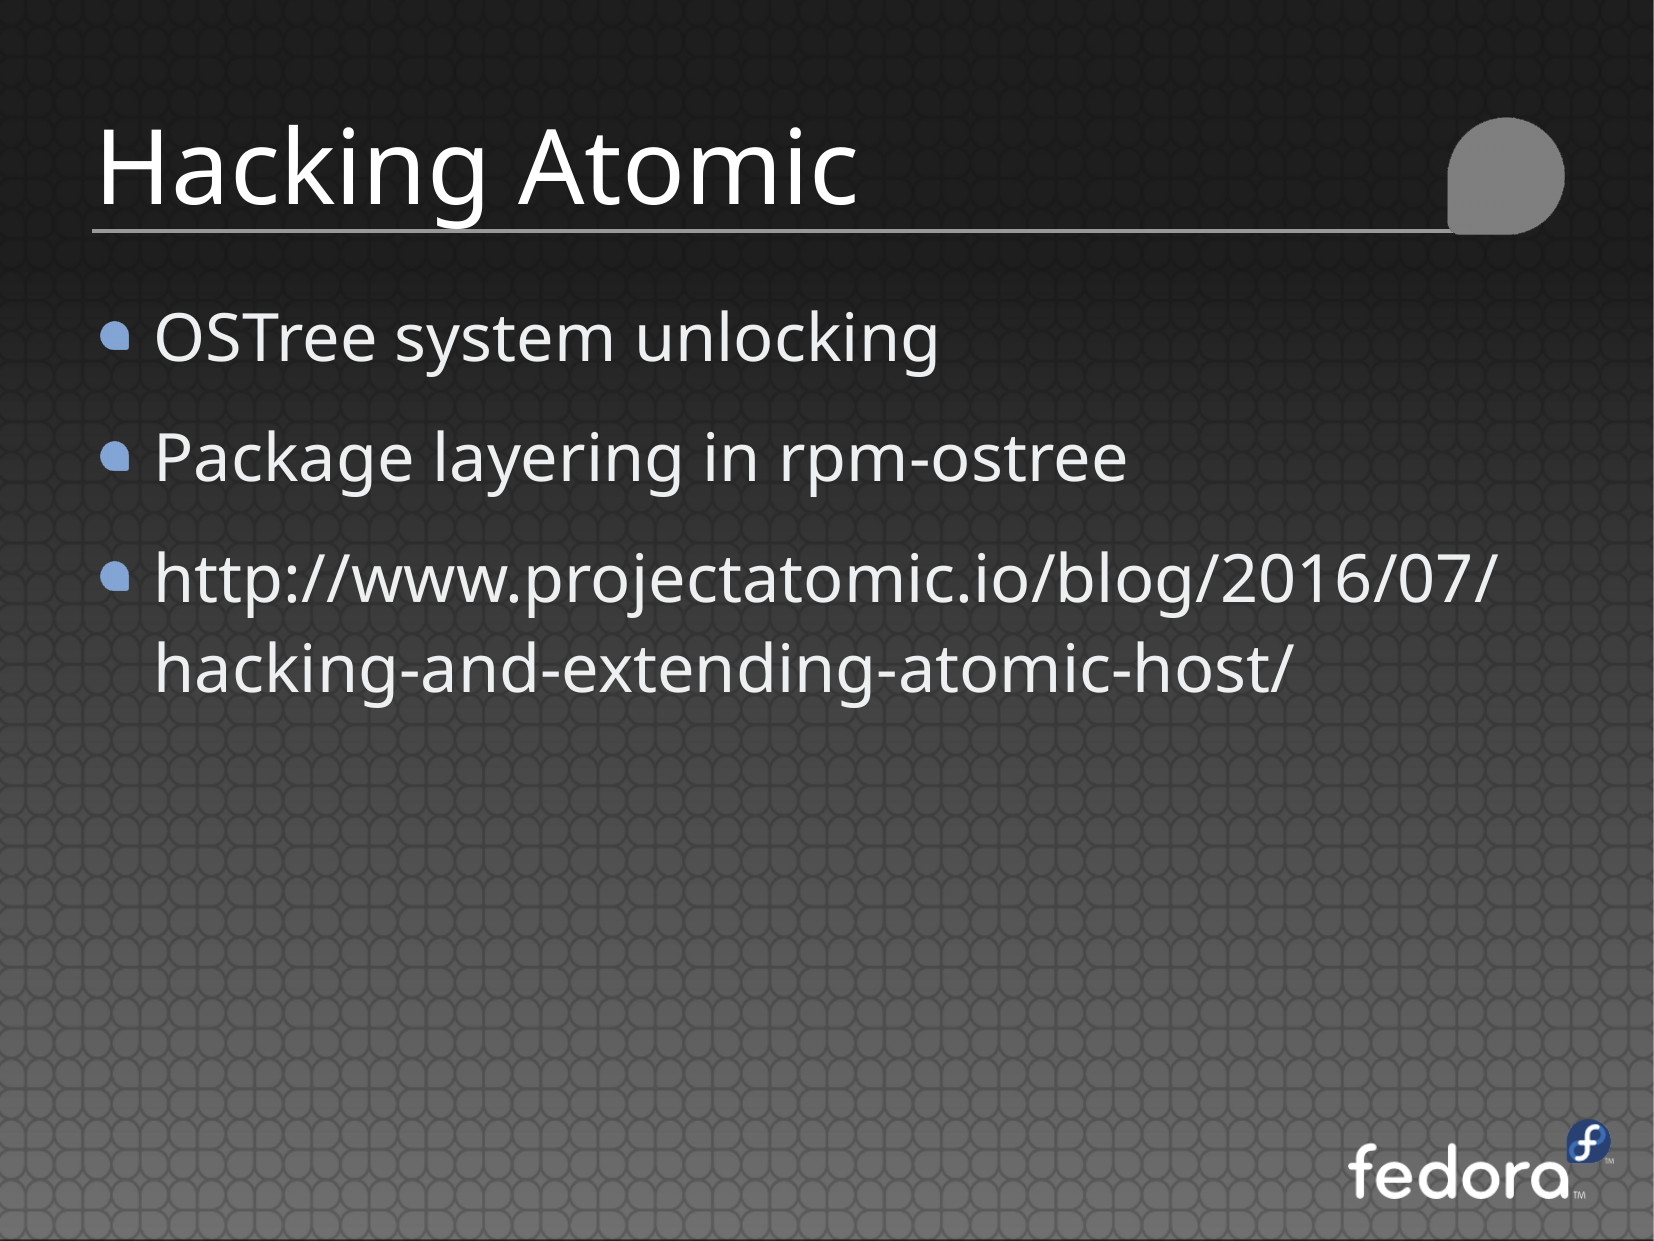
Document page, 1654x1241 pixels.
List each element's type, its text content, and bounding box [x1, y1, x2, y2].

title Hacking Atomic [94, 114, 1426, 367]
picture [0, 0, 1654, 1241]
list OSTree system unlocking Package layering in rpm-ostree http://www.projectatomic.io/blog/2016/07/hacking-and-extending-atomic-host/ [82, 290, 1571, 1094]
